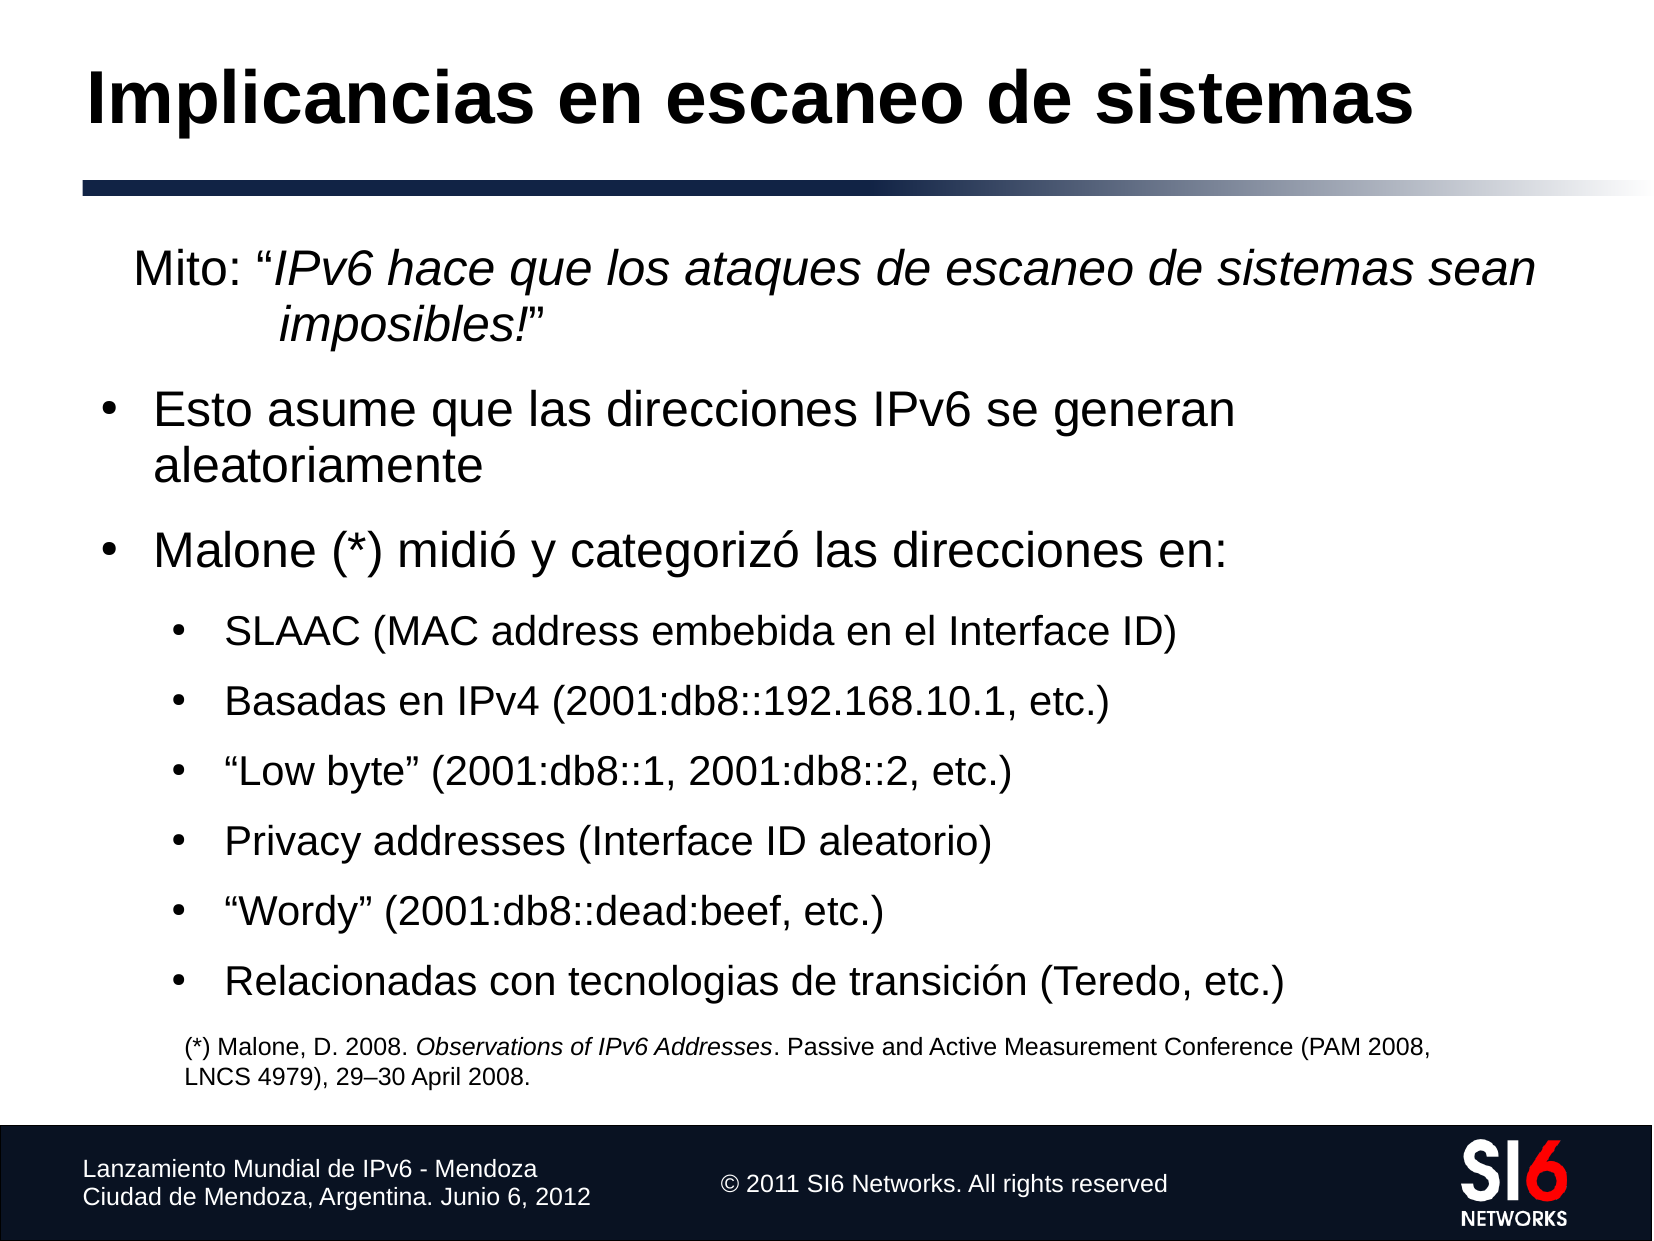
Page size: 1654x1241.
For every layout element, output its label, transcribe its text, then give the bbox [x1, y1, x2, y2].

title Implicancias en escaneo de sistemas [86, 30, 1576, 166]
list Mito: “IPv6 hace que los ataques de escaneo de sistemas sean imposibles!” Esto asume que las direcciones IPv6 se generan aleatoriamente Malone (*) midió y categorizó las direcciones en: SLAAC (MAC address embebida en el Interface ID) Basadas en IPv4 (2001:db8::192.168.10.1, etc.) “Low byte” (2001:db8::1, 2001:db8::2, etc.) Privacy addresses (Interface ID aleatorio) “Wordy” (2001:db8::dead:beef, etc.) Relacionadas con tecnologias de transición (Teredo, etc.) [82, 240, 1571, 1036]
text_box (*) Malone, D. 2008. Observations of IPv6 Addresses. Passive and Active Measurement Conference (PAM 2008, LNCS 4979), 29–30 April 2008. [169, 1023, 1484, 1099]
picture [1461, 1139, 1567, 1226]
